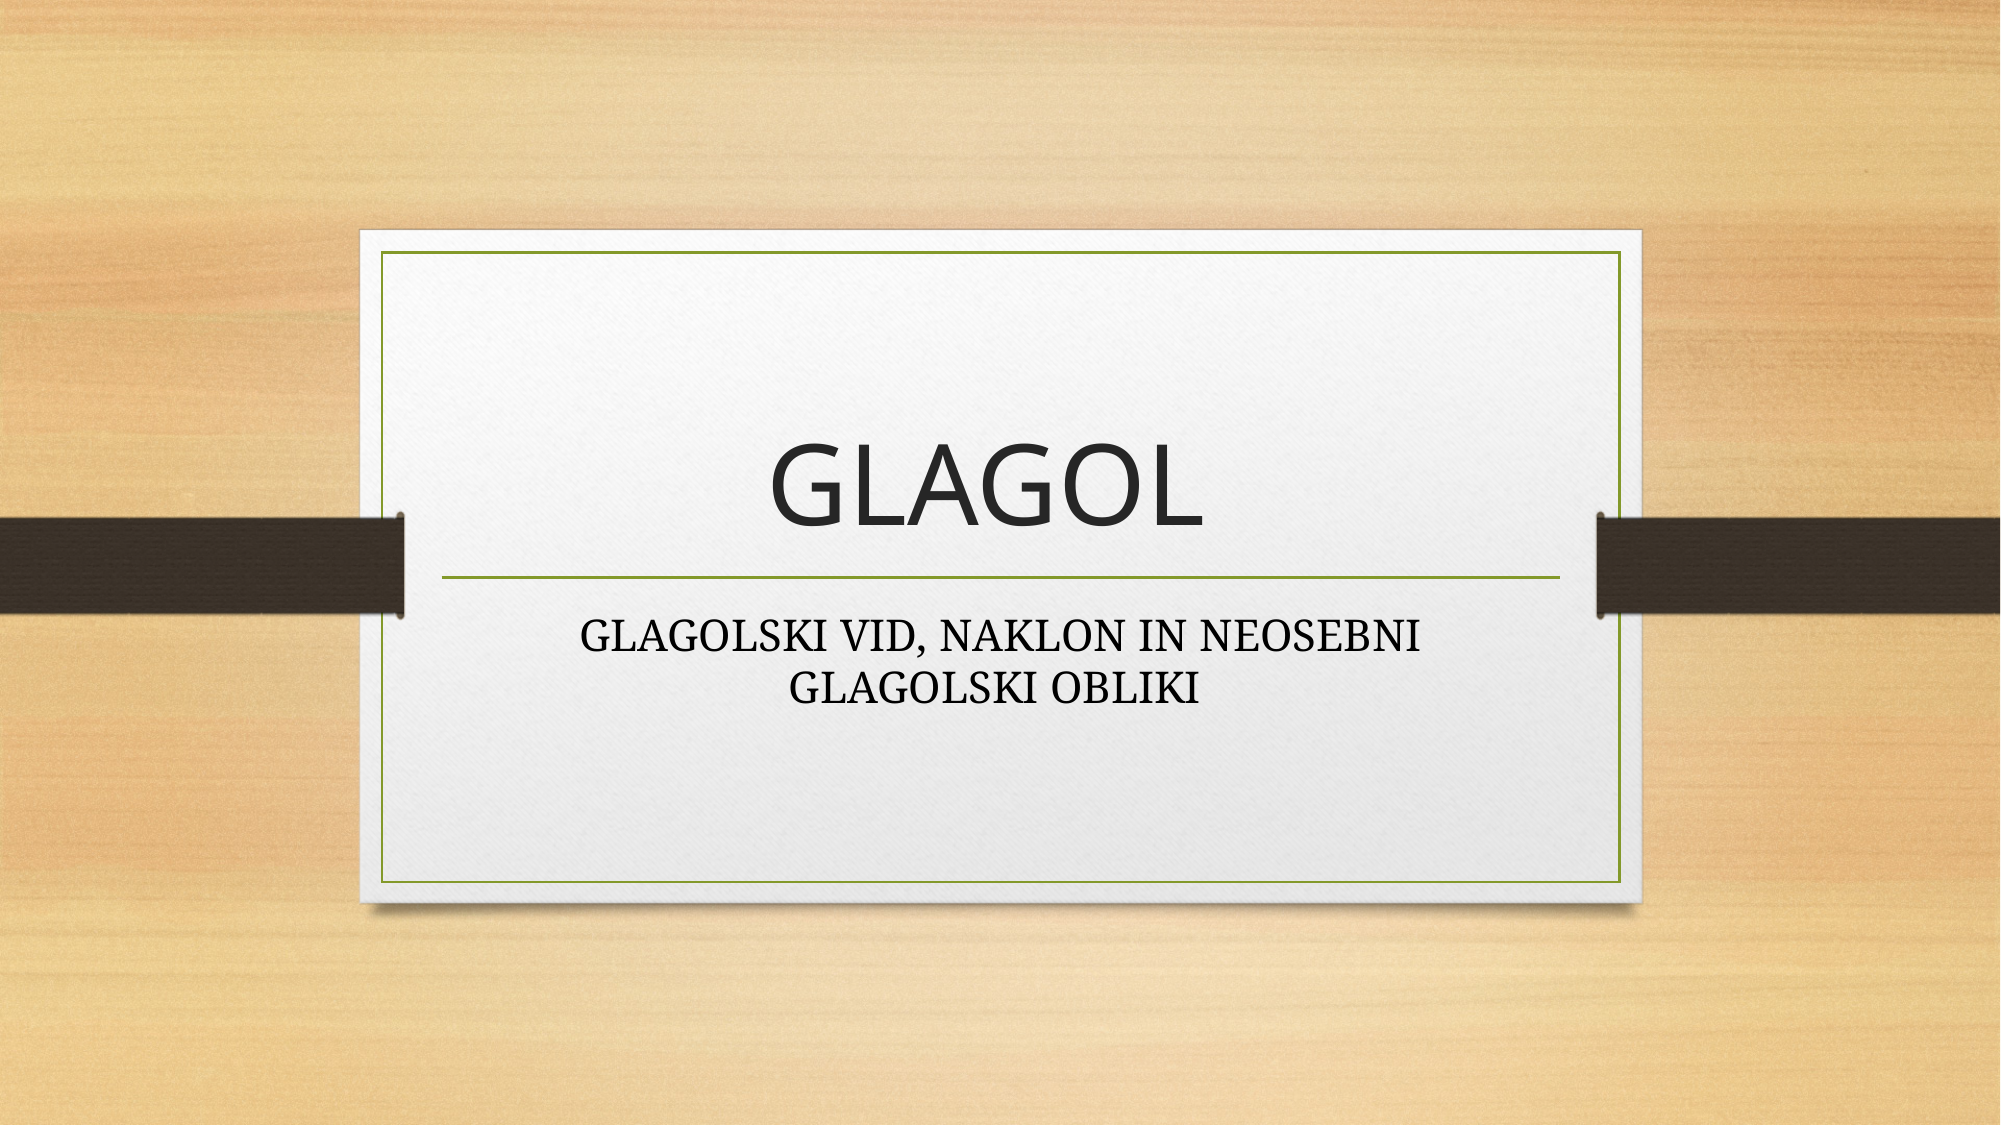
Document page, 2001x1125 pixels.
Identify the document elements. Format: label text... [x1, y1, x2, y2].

subtitle GLAGOLSKI VID, NAKLON IN NEOSEBNI GLAGOLSKI OBLIKI [441, 600, 1560, 817]
title GLAGOL [441, 306, 1560, 556]
